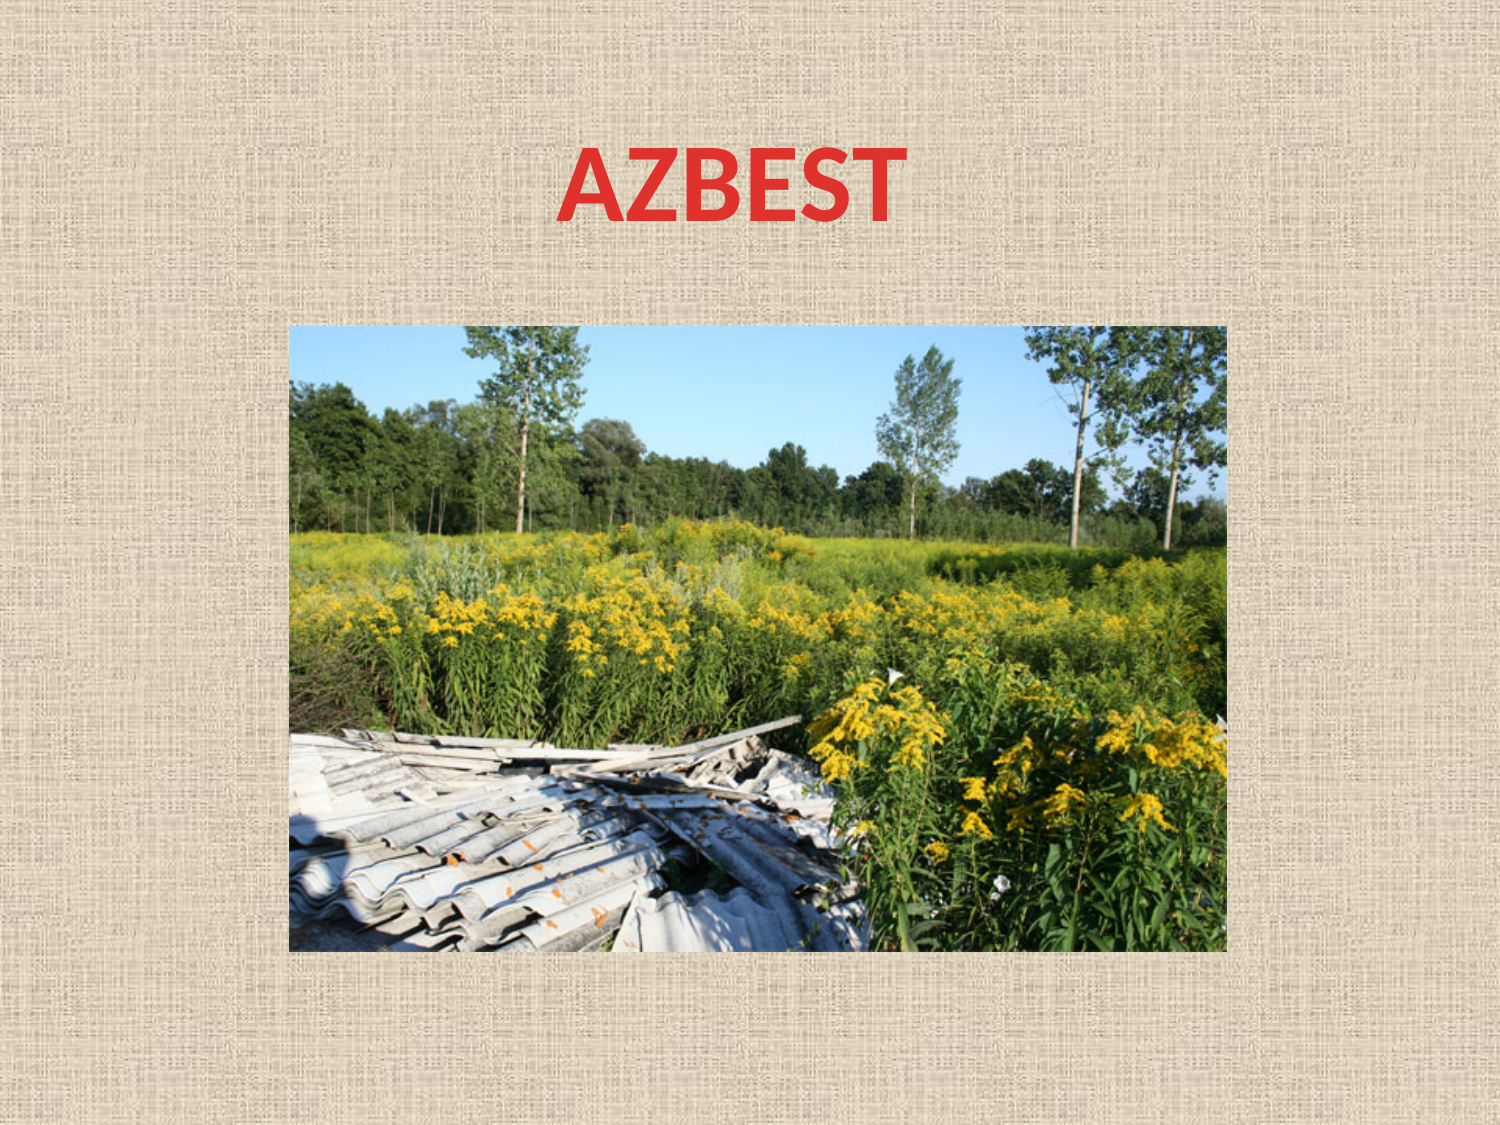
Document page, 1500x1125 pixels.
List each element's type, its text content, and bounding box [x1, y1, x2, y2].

text_box AZBEST [360, 101, 1105, 252]
picture [0, 0, 1500, 1125]
